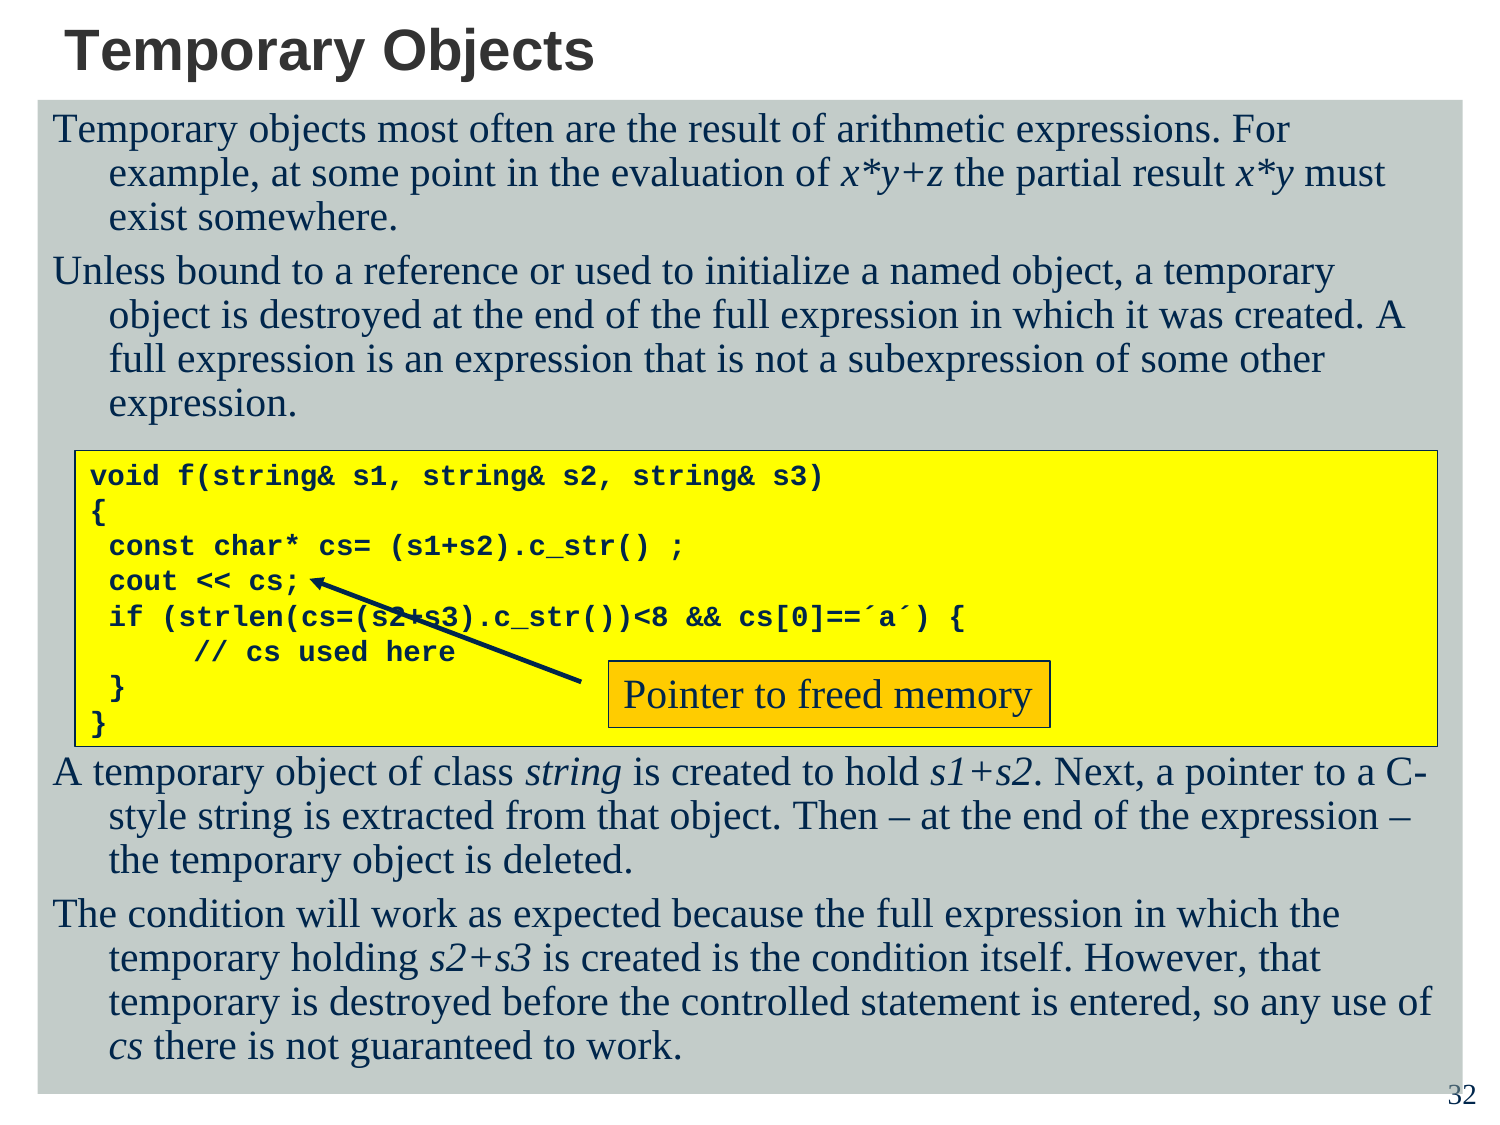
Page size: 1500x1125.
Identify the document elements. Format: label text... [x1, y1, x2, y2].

title Temporary Objects [50, 0, 1450, 91]
text_box void f(string& s1, string& s2, string& s3) { const char* cs= (s1+s2).c_str() ; cout << cs; if (strlen(cs=(s2+s3).c_str())<8 && cs[0]==´a´) { // cs used here } } [75, 450, 1438, 751]
list Temporary objects most often are the result of arithmetic expressions. For example, at some point in the evaluation of x*y+z the partial result x*y must exist somewhere. Unless bound to a reference or used to initialize a named object, a temporary object is destroyed at the end of the full expression in which it was created. A full expression is an expression that is not a subexpression of some other expression. A temporary object of class string is created to hold s1+s2. Next, a pointer to a C-style string is extracted from that object. Then – at the end of the expression – the temporary object is deleted. The condition will work as expected because the full expression in which the temporary holding s2+s3 is created is the condition itself. However, that temporary is destroyed before the controlled statement is entered, so any use of cs there is not guaranteed to work. [37, 99, 1463, 1094]
text_box Pointer to freed memory [608, 660, 1060, 728]
